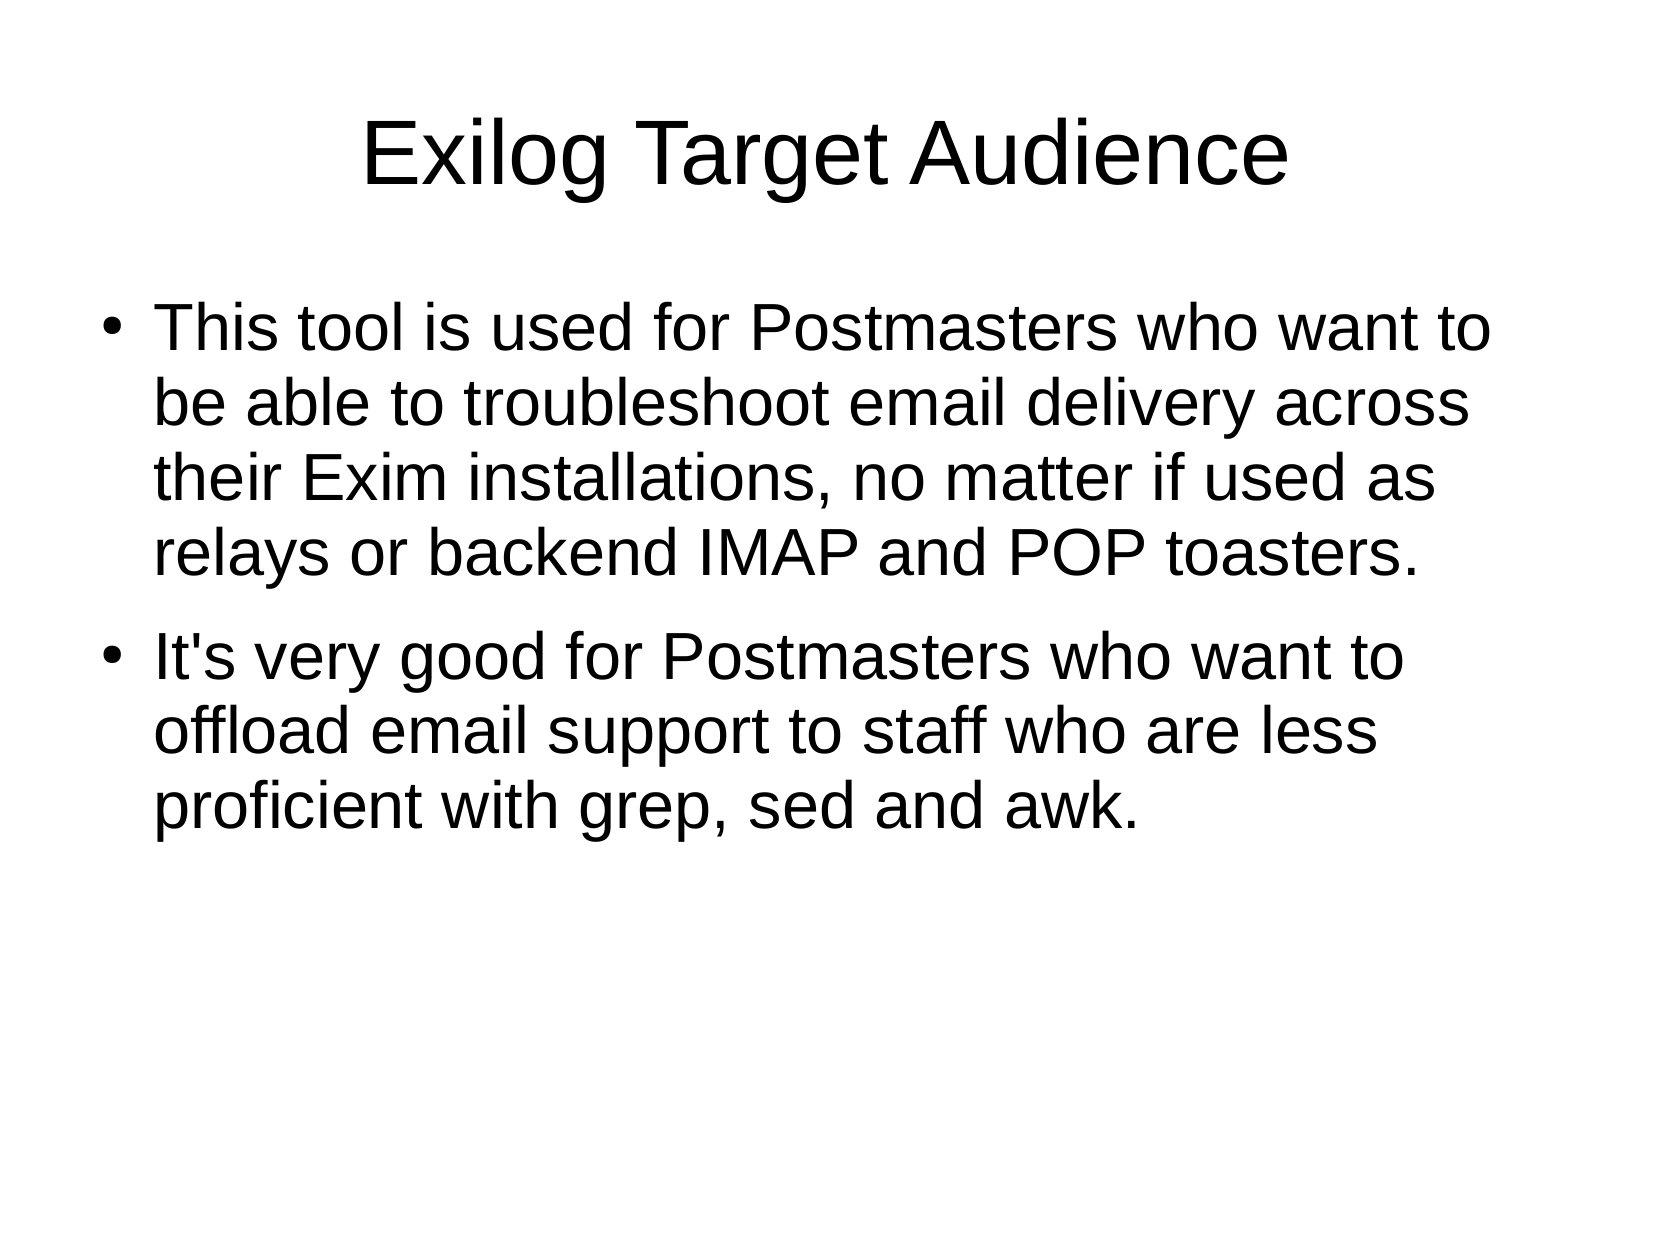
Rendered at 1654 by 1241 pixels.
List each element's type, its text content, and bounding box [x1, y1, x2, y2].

list This tool is used for Postmasters who want to be able to troubleshoot email delivery across their Exim installations, no matter if used as relays or backend IMAP and POP toasters. It's very good for Postmasters who want to offload email support to staff who are less proficient with grep, sed and awk. [82, 290, 1571, 1094]
title Exilog Target Audience [82, 56, 1571, 250]
